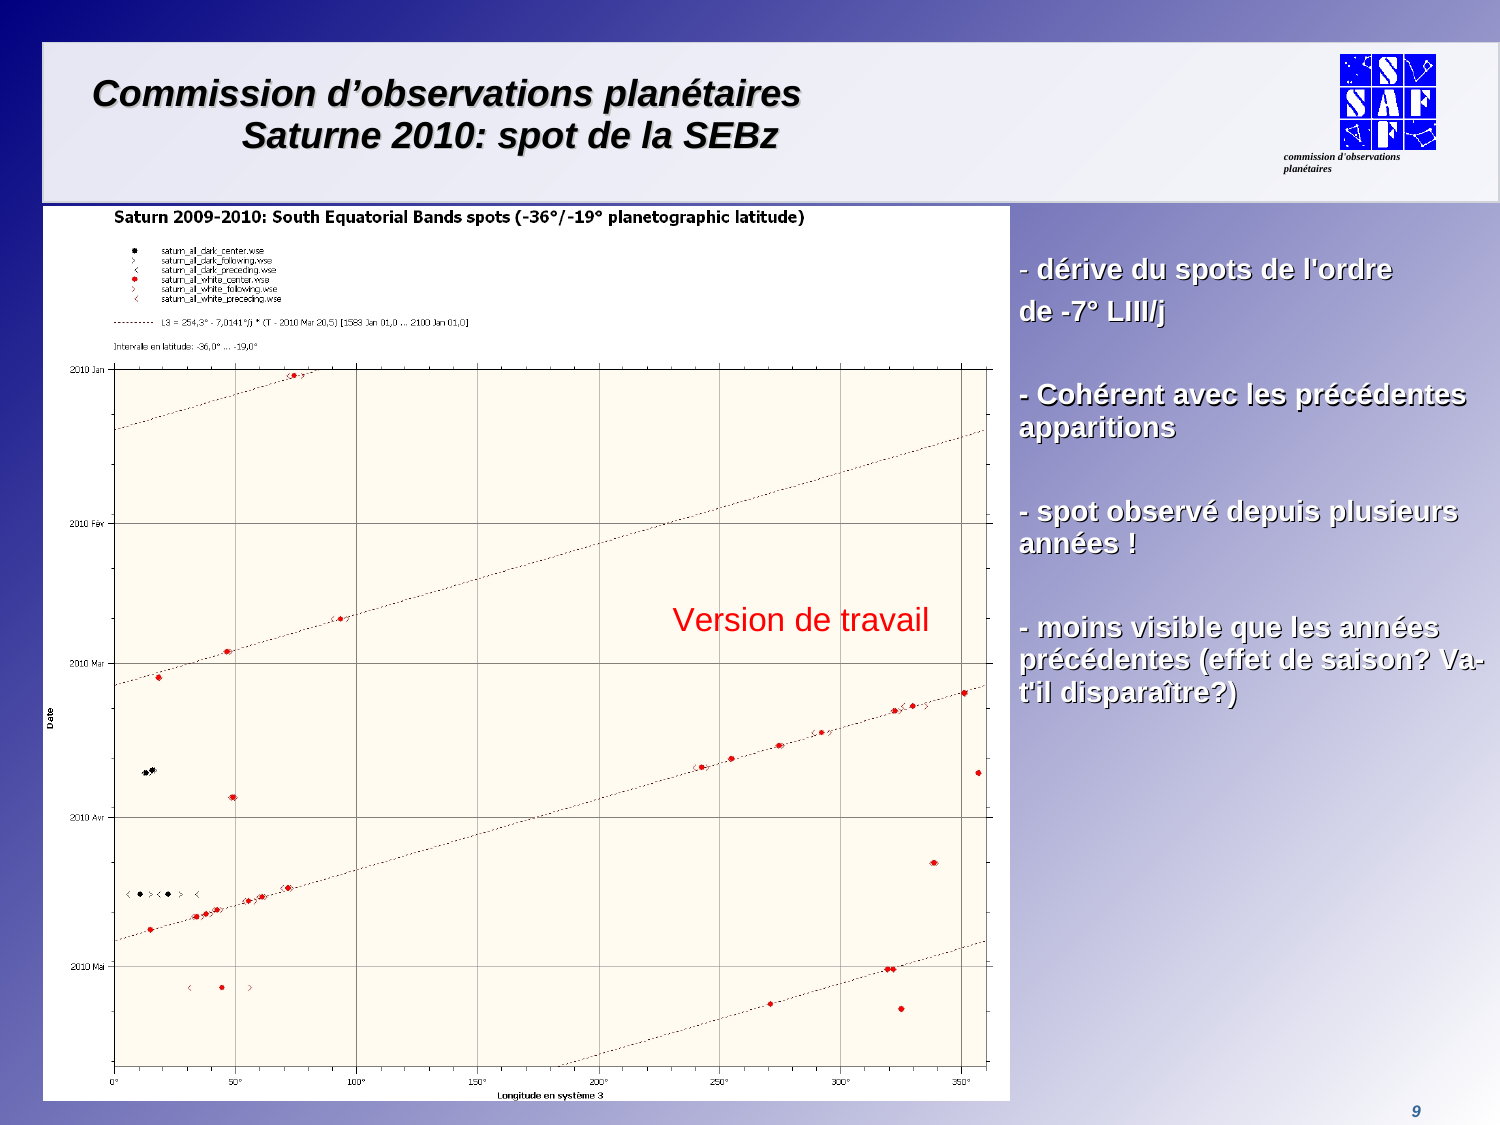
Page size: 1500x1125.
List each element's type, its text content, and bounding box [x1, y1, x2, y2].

picture [43, 206, 1010, 1101]
text_box Commission d’observations planétaires Saturne 2010: spot de la SEBz [76, 54, 1313, 173]
text_box Version de travail [657, 590, 945, 650]
text_box - dérive du spots de l'ordre de -7° LIII/j - Cohérent avec les précédentes apparitions - spot observé depuis plusieurs années ! - moins visible que les années précédentes (effet de saison? Va-t'il disparaître?) [1003, 206, 1500, 1063]
picture [1340, 54, 1436, 150]
